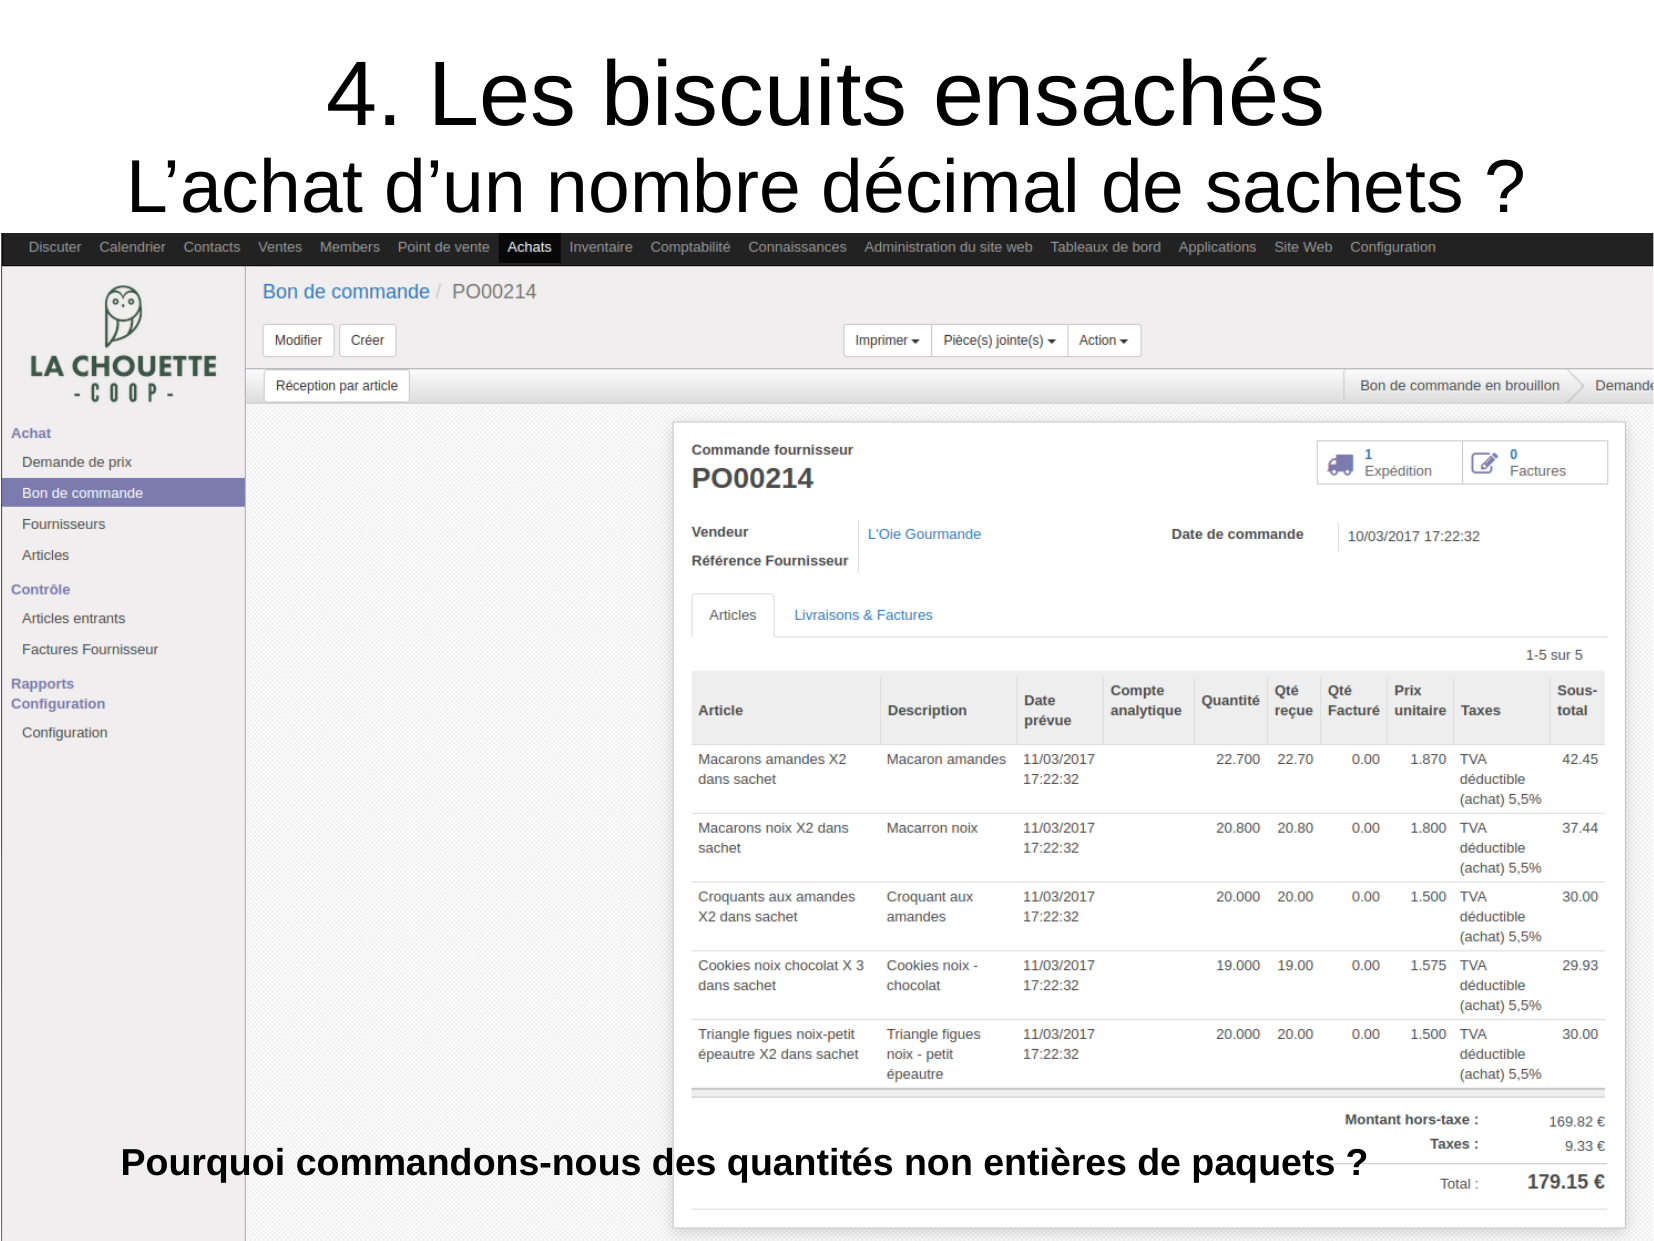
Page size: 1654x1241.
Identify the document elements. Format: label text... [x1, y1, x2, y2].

picture [1, 233, 1654, 1241]
text_box Pourquoi commandons-nous des quantités non entières de paquets ? [105, 1133, 1385, 1191]
title 4. Les biscuits ensachés L’achat d’un nombre décimal de sachets ? [82, 31, 1571, 233]
